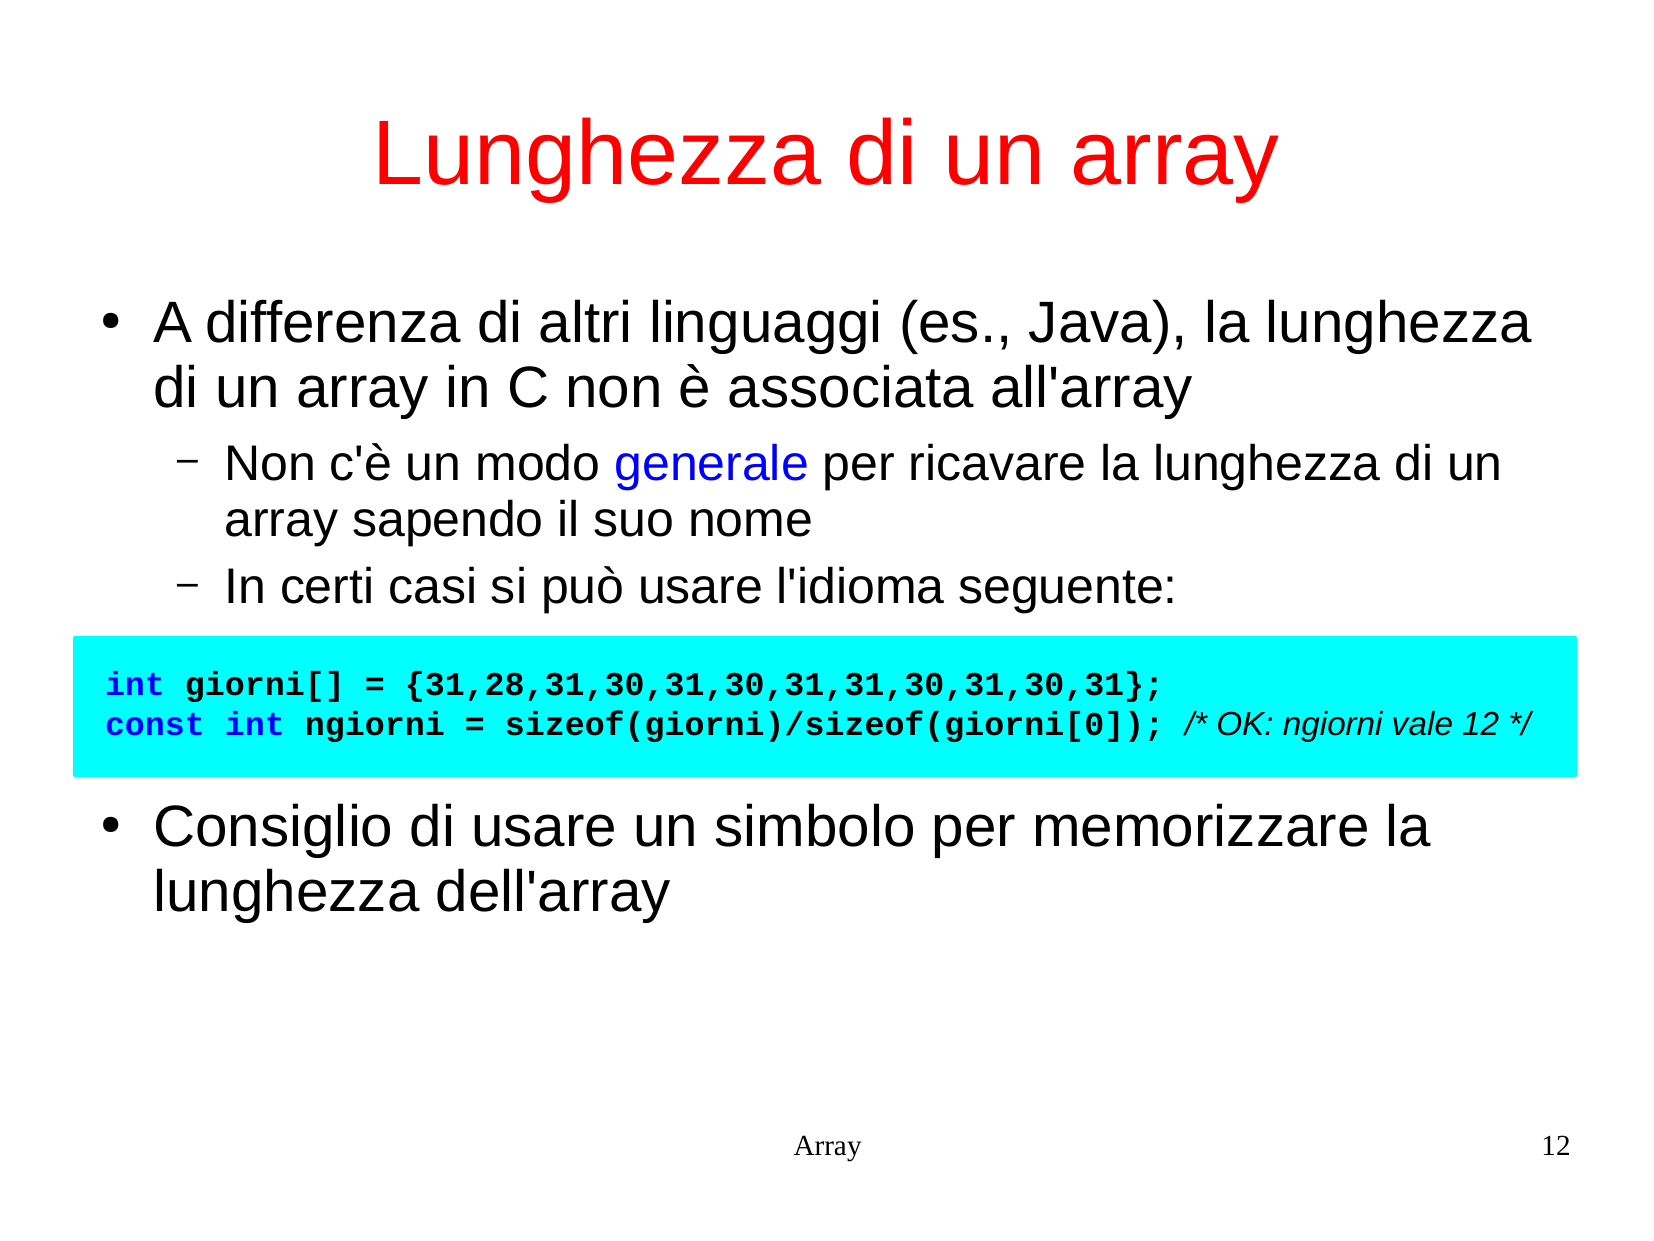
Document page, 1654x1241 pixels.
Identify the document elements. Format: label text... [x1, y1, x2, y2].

text_box int giorni[] = {31,28,31,30,31,30,31,31,30,31,30,31}; const int ngiorni = sizeof(giorni)/sizeof(giorni[0]); /* OK: ngiorni vale 12 */ [75, 637, 1576, 776]
list A differenza di altri linguaggi (es., Java), la lunghezza di un array in C non è associata all'array Non c'è un modo generale per ricavare la lunghezza di un array sapendo il suo nome In certi casi si può usare l'idioma seguente: Consiglio di usare un simbolo per memorizzare la lunghezza dell'array [82, 290, 1571, 637]
title Lunghezza di un array [82, 49, 1571, 257]
list A differenza di altri linguaggi (es., Java), la lunghezza di un array in C non è associata all'array Non c'è un modo generale per ricavare la lunghezza di un array sapendo il suo nome In certi casi si può usare l'idioma seguente: Consiglio di usare un simbolo per memorizzare la lunghezza dell'array [82, 776, 1571, 1109]
